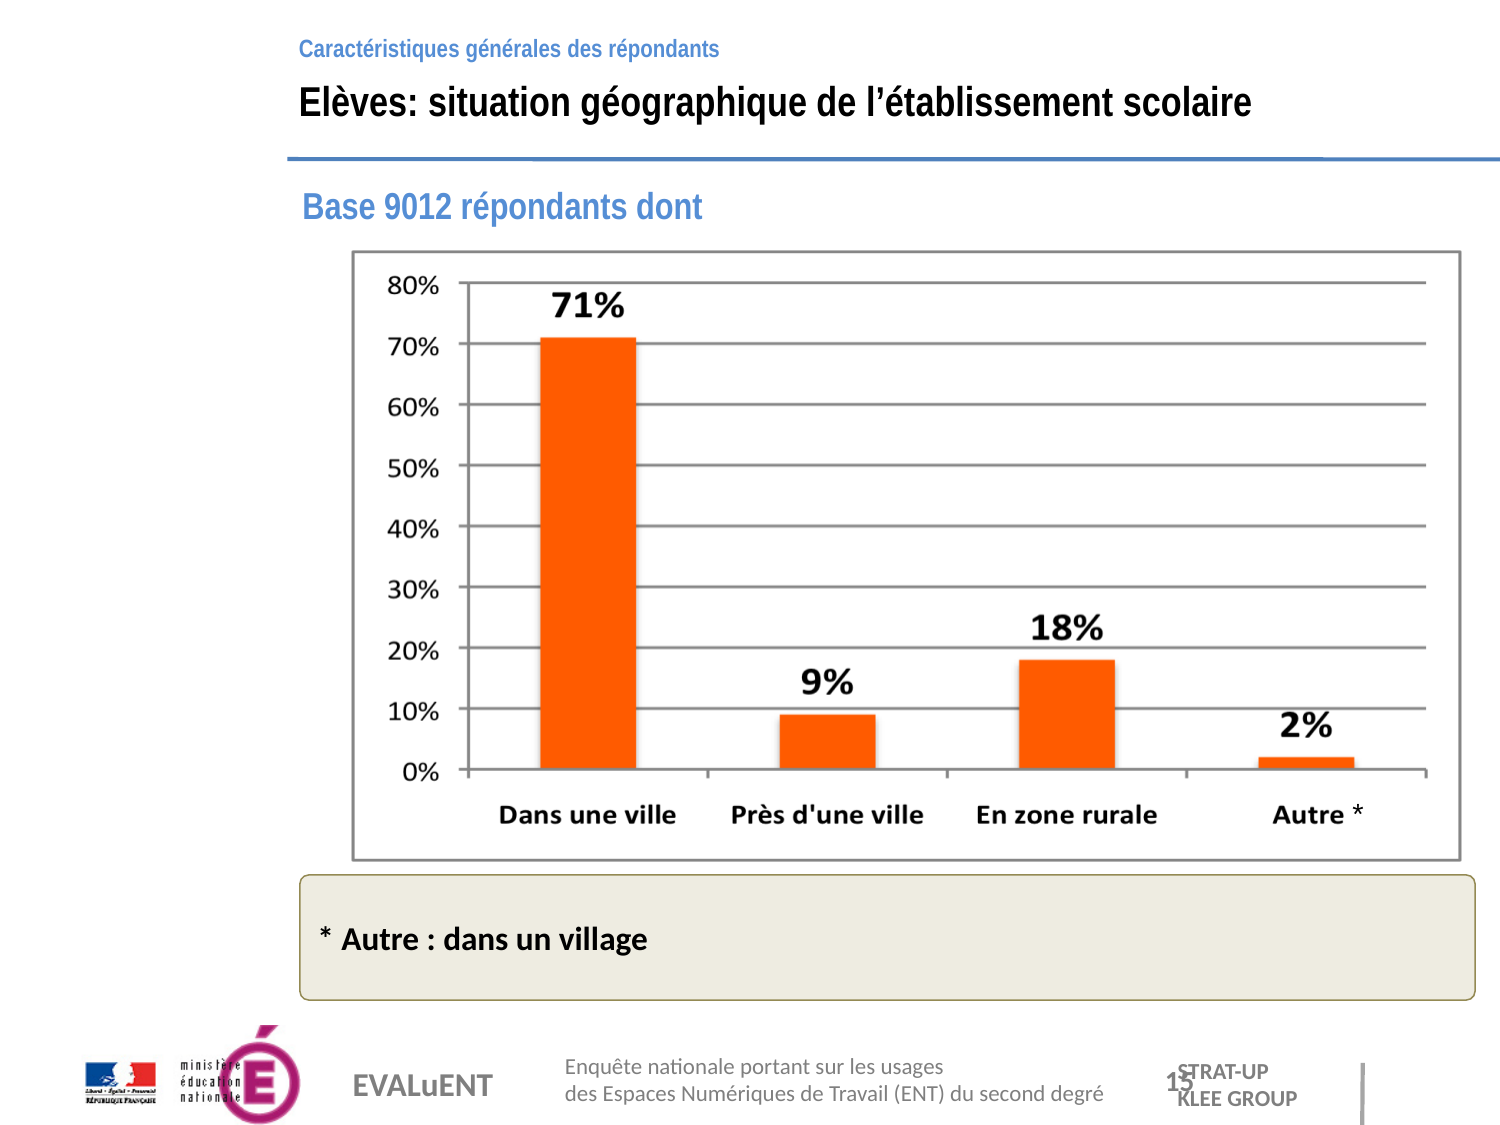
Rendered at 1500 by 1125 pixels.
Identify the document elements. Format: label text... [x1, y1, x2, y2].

text_box * [1337, 787, 1380, 838]
text_box Caractéristiques générales des répondants Elèves: situation géographique de l’établissement scolaire [284, 25, 1455, 100]
text_box Base 9012 répondants dont [287, 174, 724, 236]
text_box [1074, 1050, 1426, 1110]
text_box * Autre : dans un village [299, 874, 1476, 1001]
picture [350, 249, 1463, 863]
